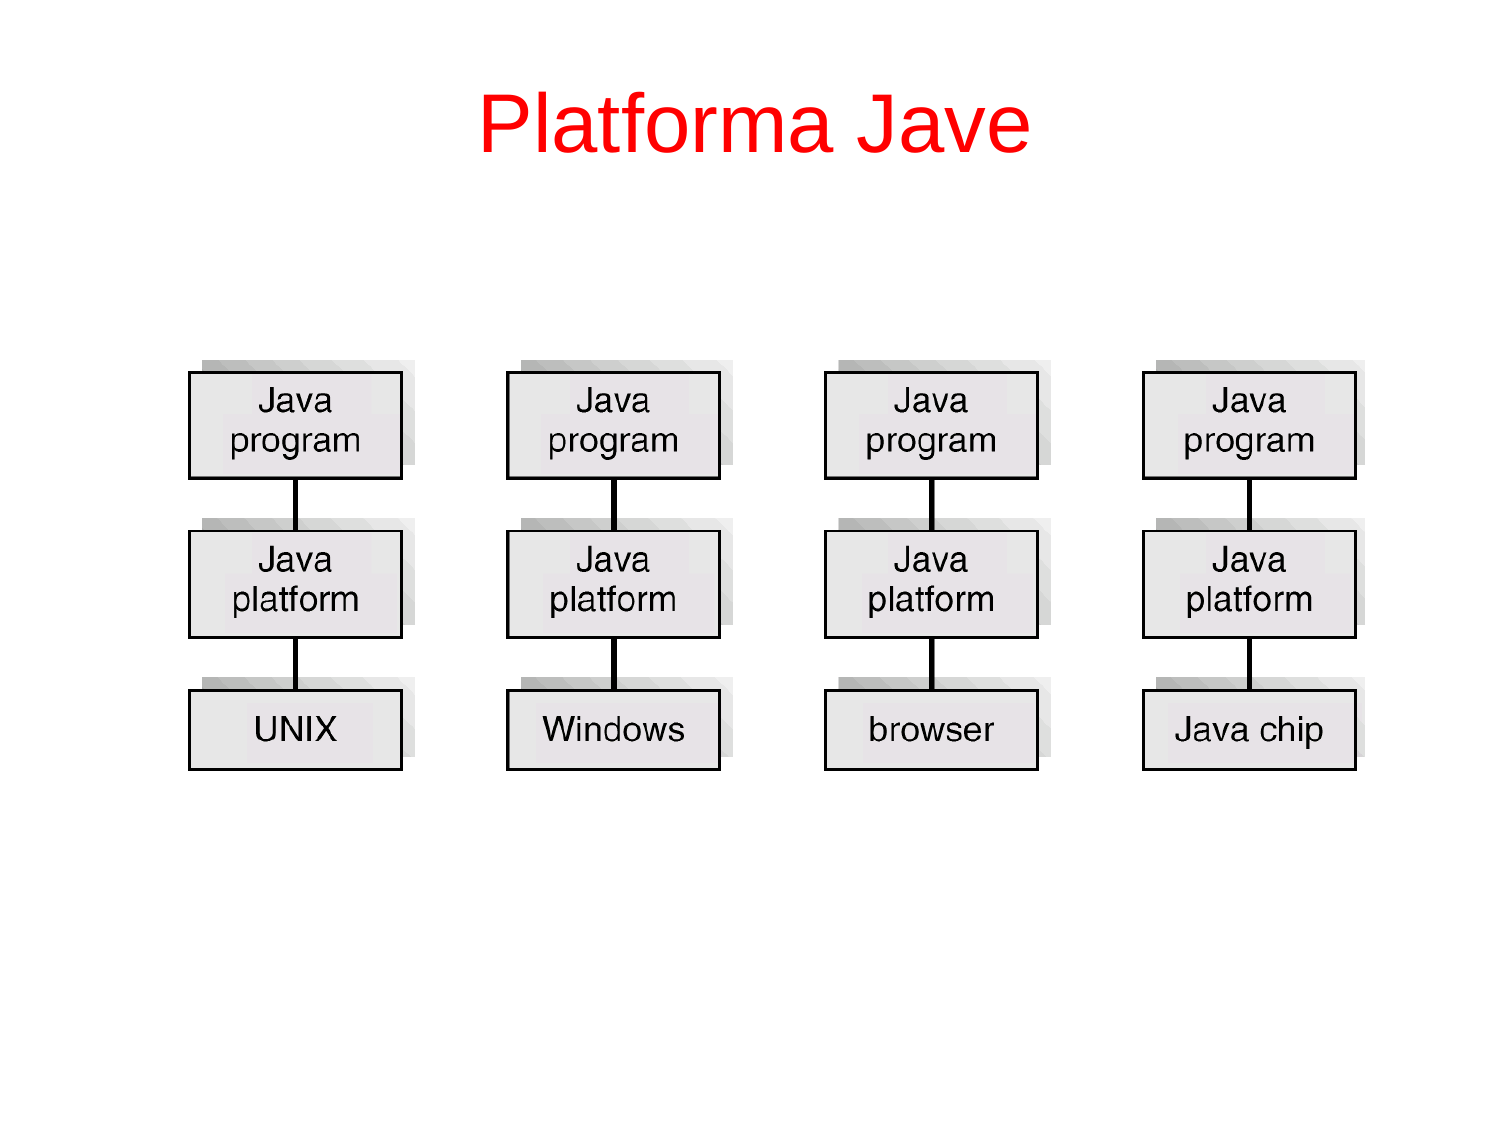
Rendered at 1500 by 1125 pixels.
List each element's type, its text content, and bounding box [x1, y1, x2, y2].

title Platforma Jave [190, 61, 1321, 177]
picture [185, 360, 1365, 771]
